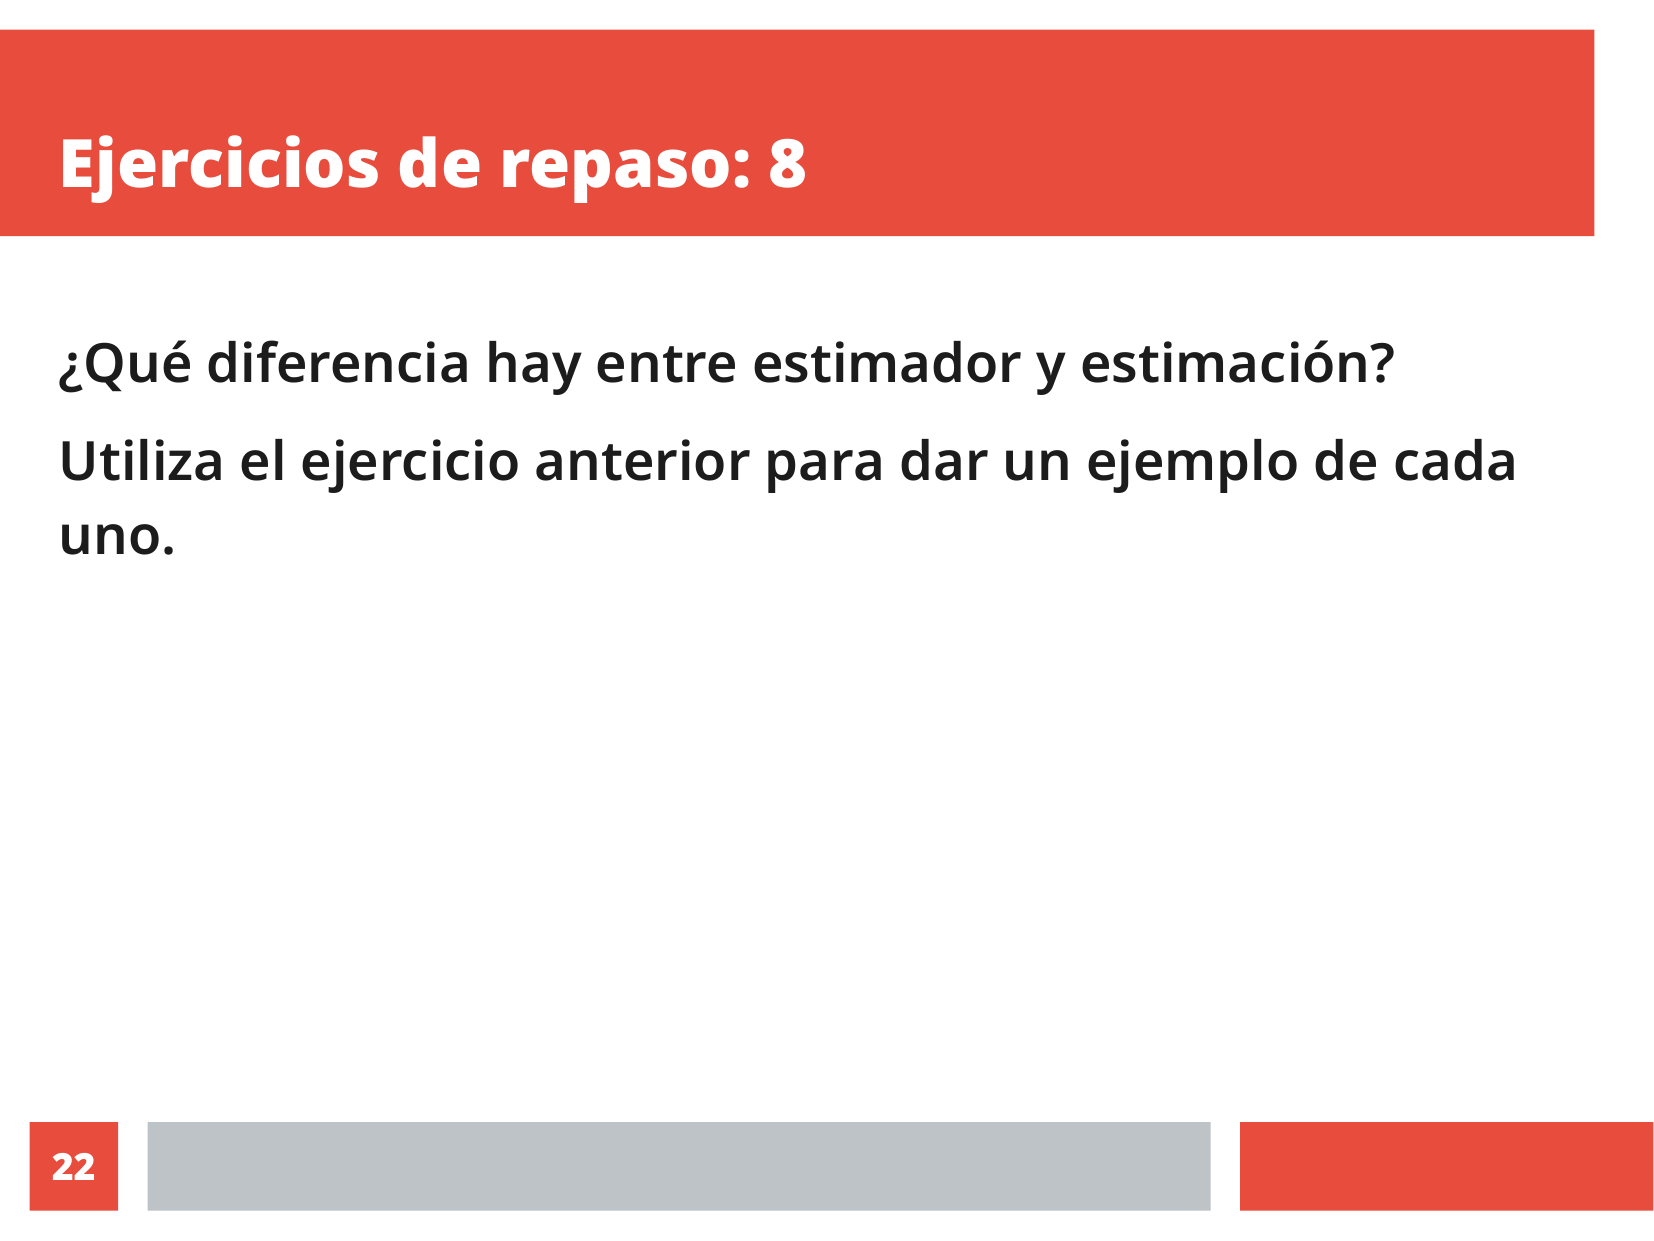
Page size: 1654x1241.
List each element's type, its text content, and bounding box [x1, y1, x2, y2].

list ¿Qué diferencia hay entre estimador y estimación? Utiliza el ejercicio anterior para dar un ejemplo de cada uno. [59, 324, 1565, 1093]
title Ejercicios de repaso: 8 [59, 59, 1595, 207]
